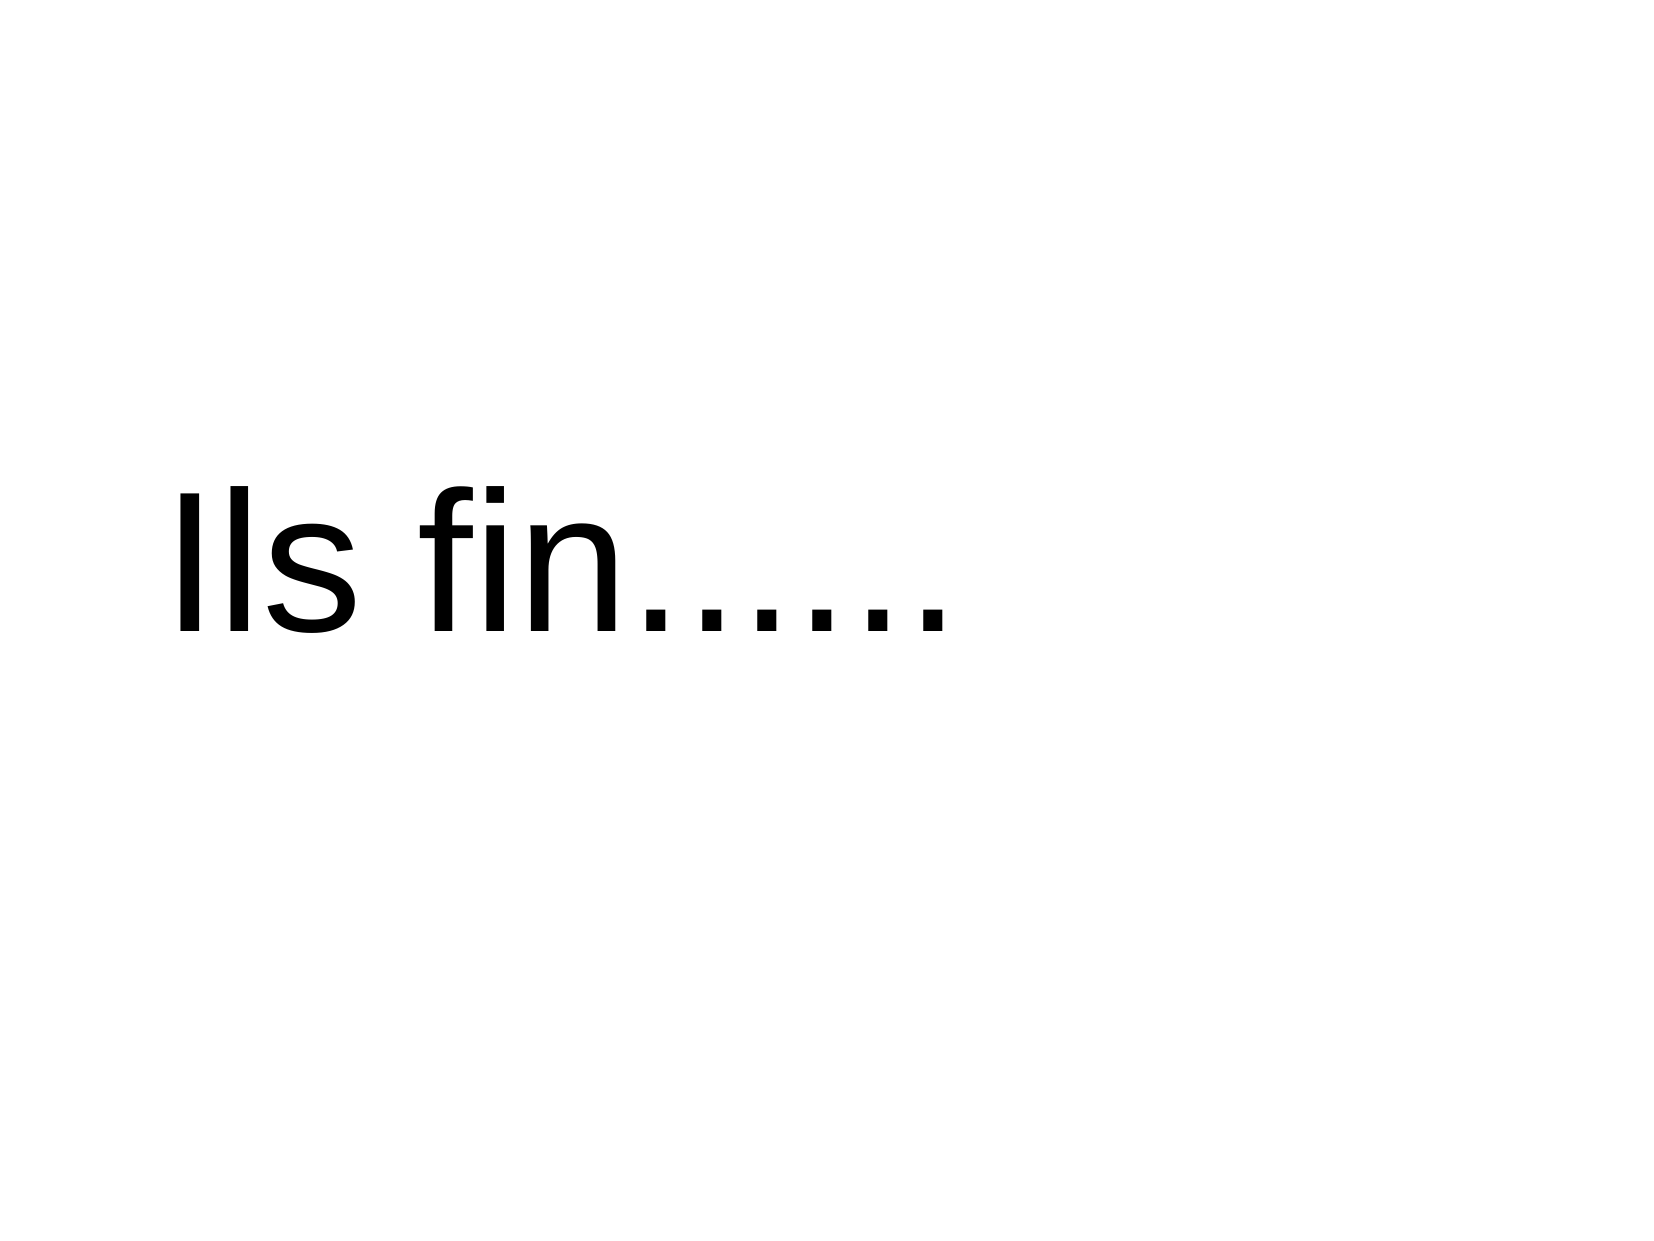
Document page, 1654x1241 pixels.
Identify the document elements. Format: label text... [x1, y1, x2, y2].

text_box Ils fin...... [147, 442, 1418, 682]
